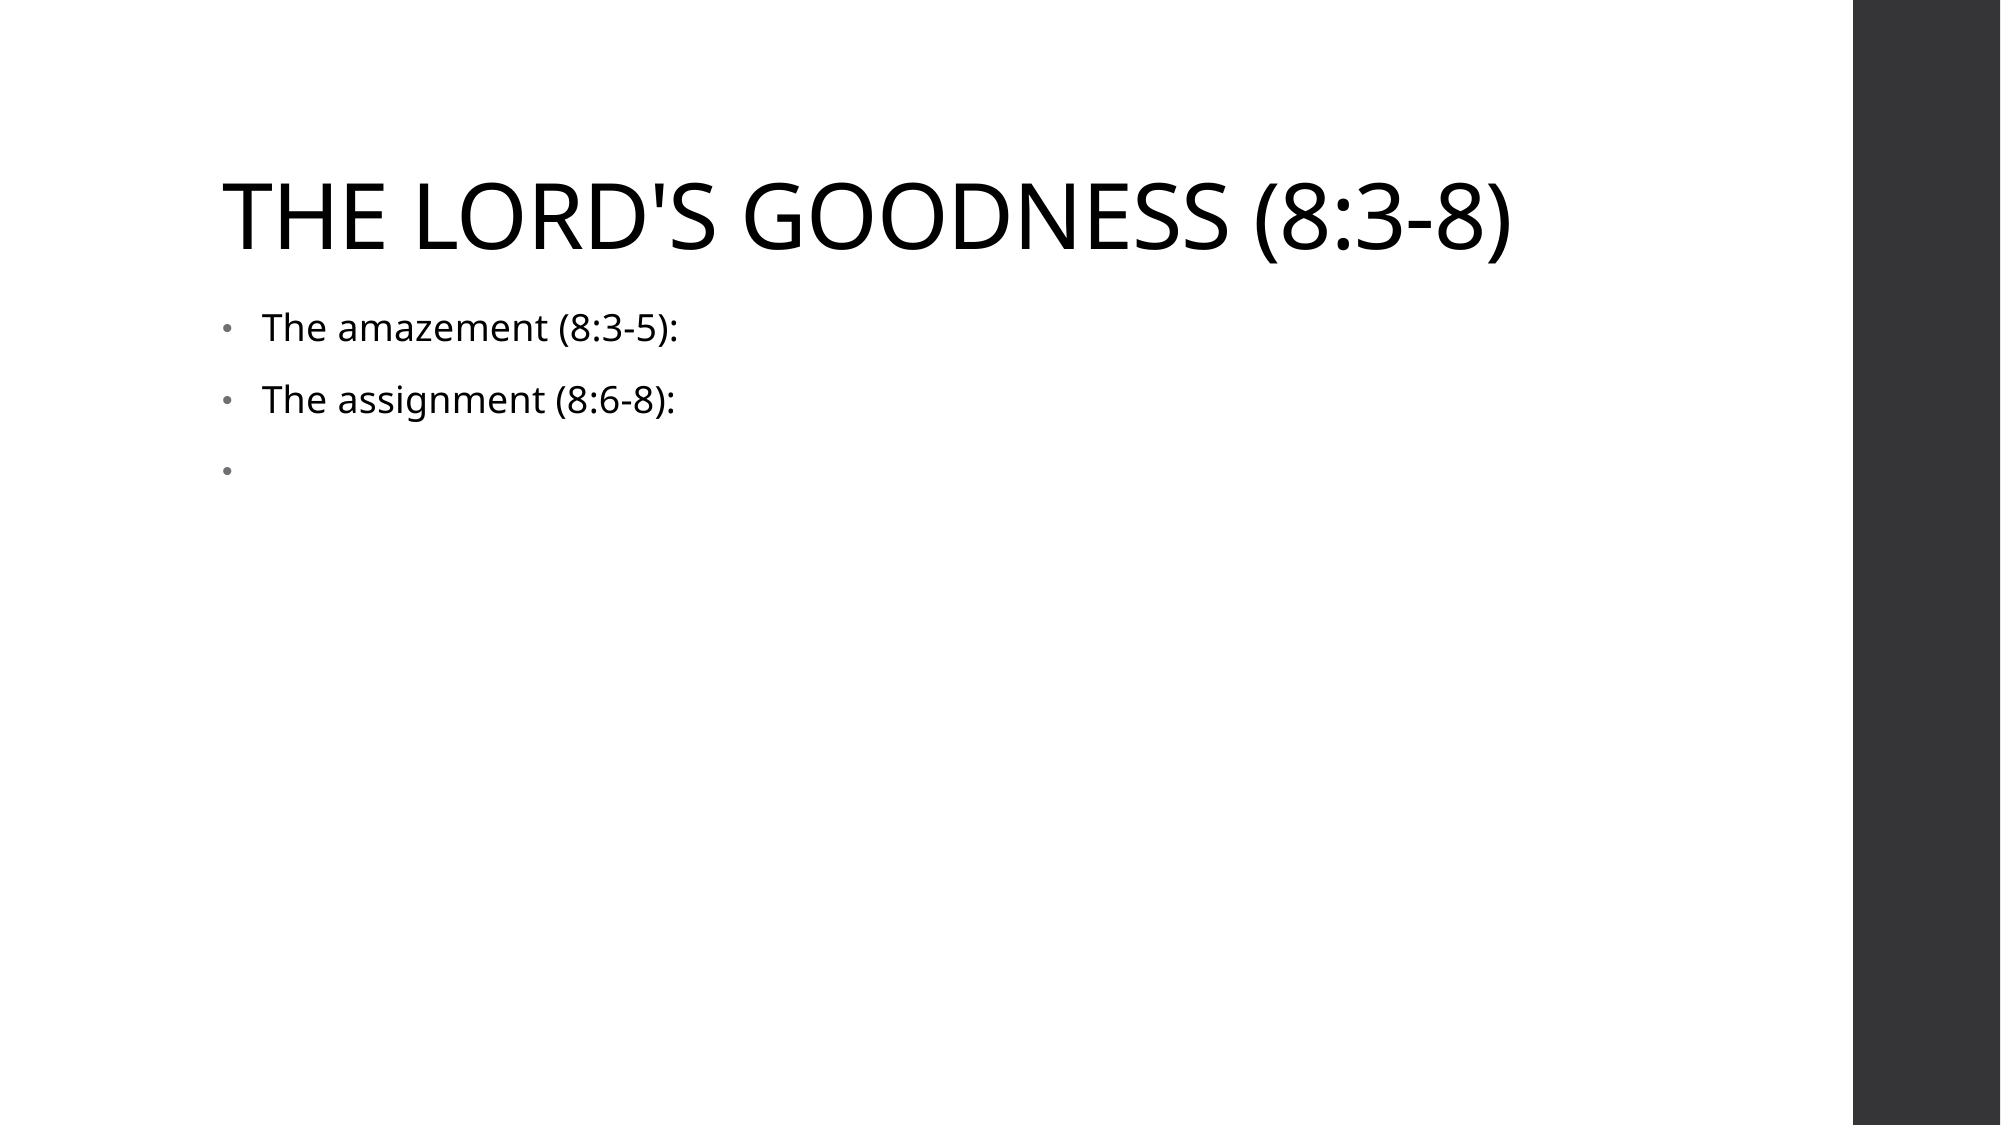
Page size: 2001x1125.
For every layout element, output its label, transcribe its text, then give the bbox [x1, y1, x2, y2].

title THE LORD'S GOODNESS (8:3-8) [206, 60, 1797, 278]
list The amazement (8:3-5): The assignment (8:6-8): [206, 299, 1617, 1014]
